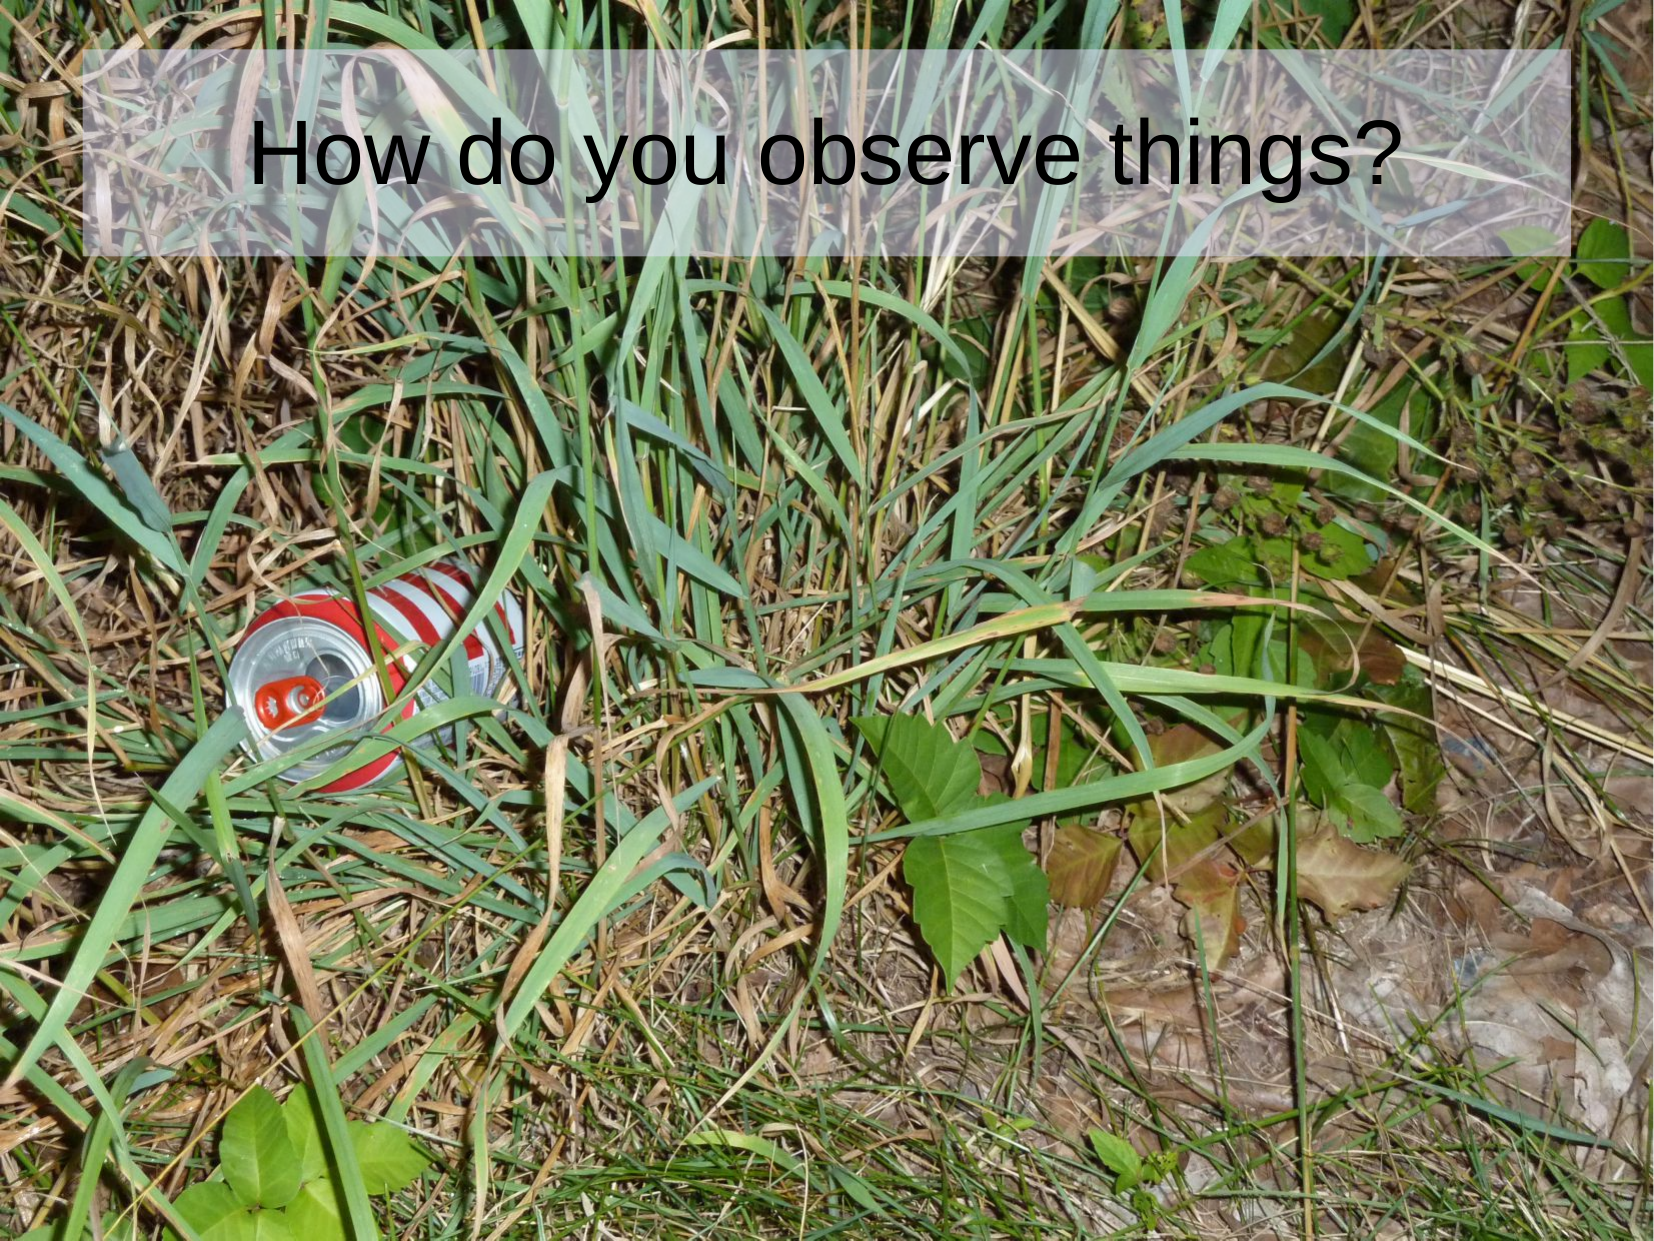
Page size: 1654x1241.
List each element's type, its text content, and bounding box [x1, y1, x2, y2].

picture [0, 0, 1654, 1241]
title How do you observe things? [82, 49, 1571, 257]
